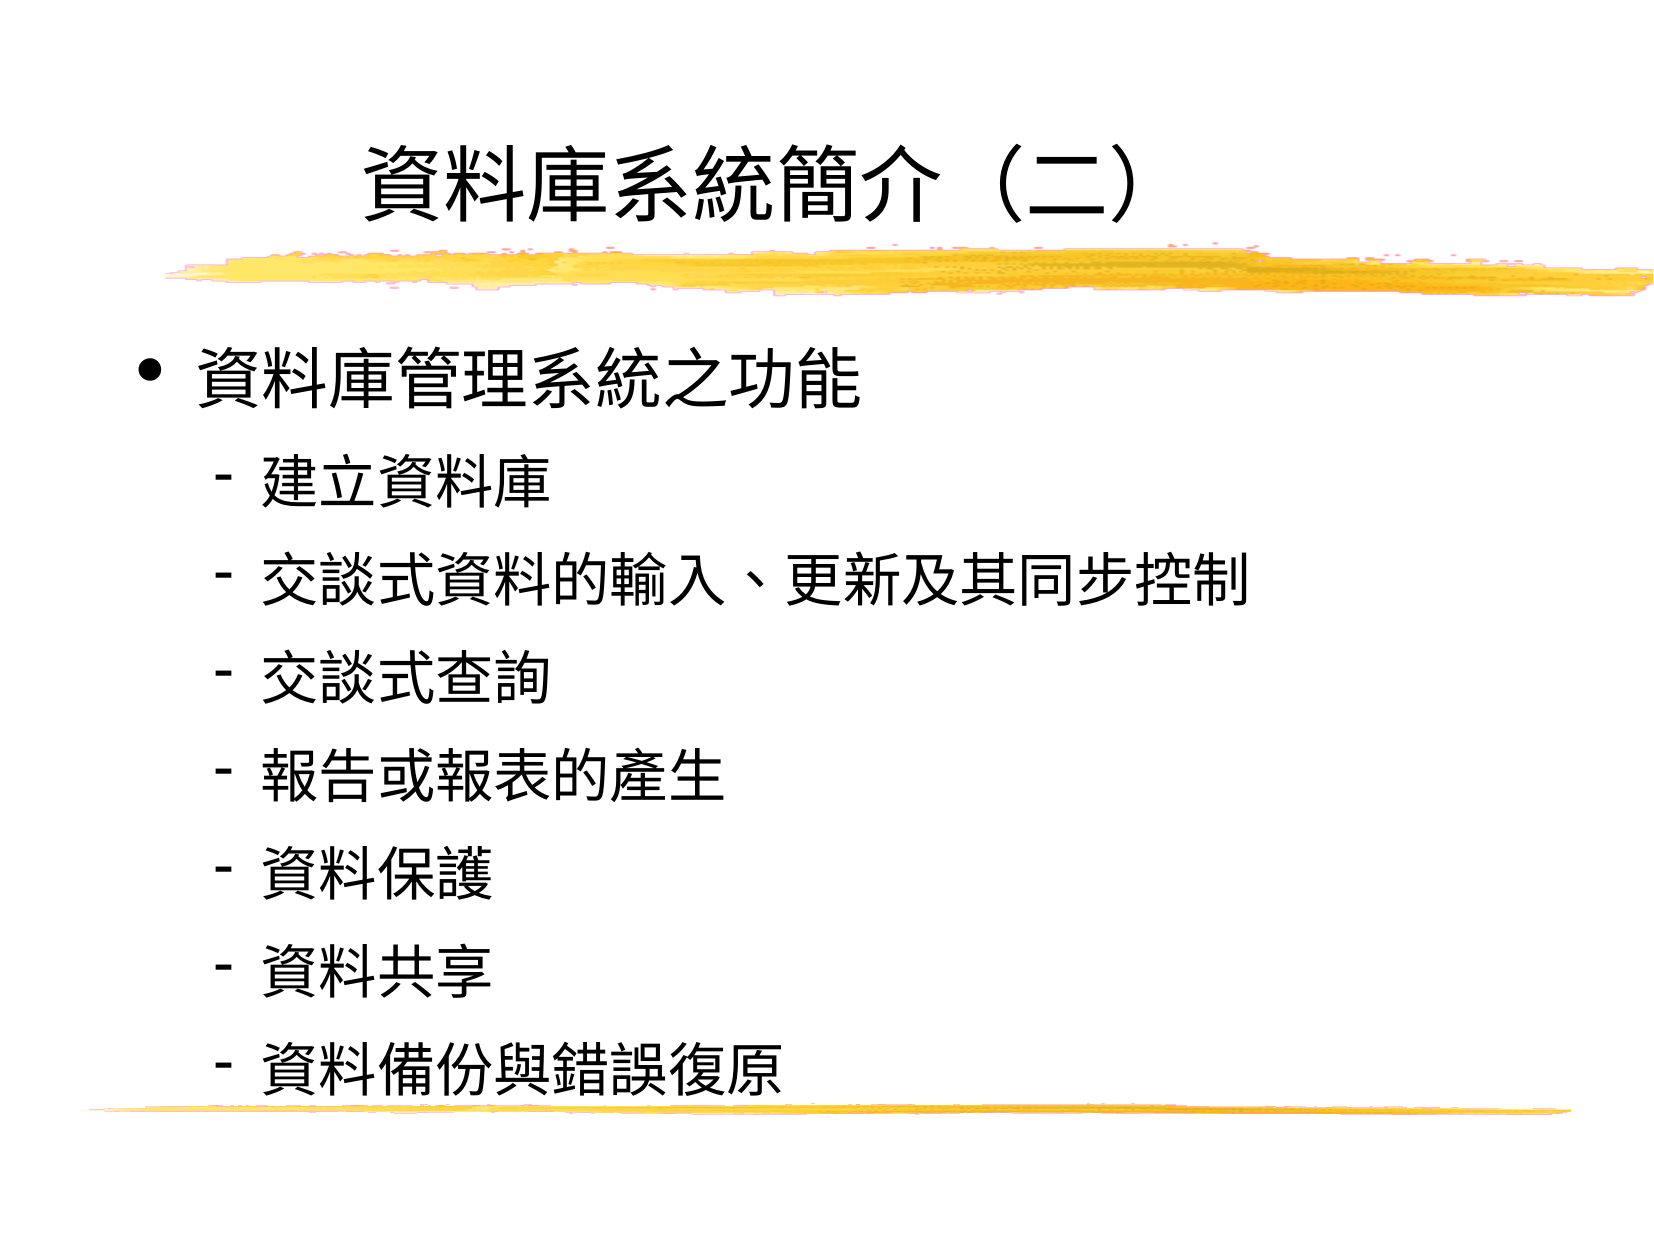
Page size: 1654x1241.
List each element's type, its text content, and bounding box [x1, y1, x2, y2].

title 資料庫系統簡介（二） [73, 41, 1479, 249]
picture [165, 237, 1654, 308]
list 資料庫管理系統之功能 建立資料庫 交談式資料的輸入、更新及其同步控制 交談式查詢 報告或報表的產生 資料保護 資料共享 資料備份與錯誤復原 [124, 316, 1530, 1061]
picture [82, 1102, 1571, 1117]
